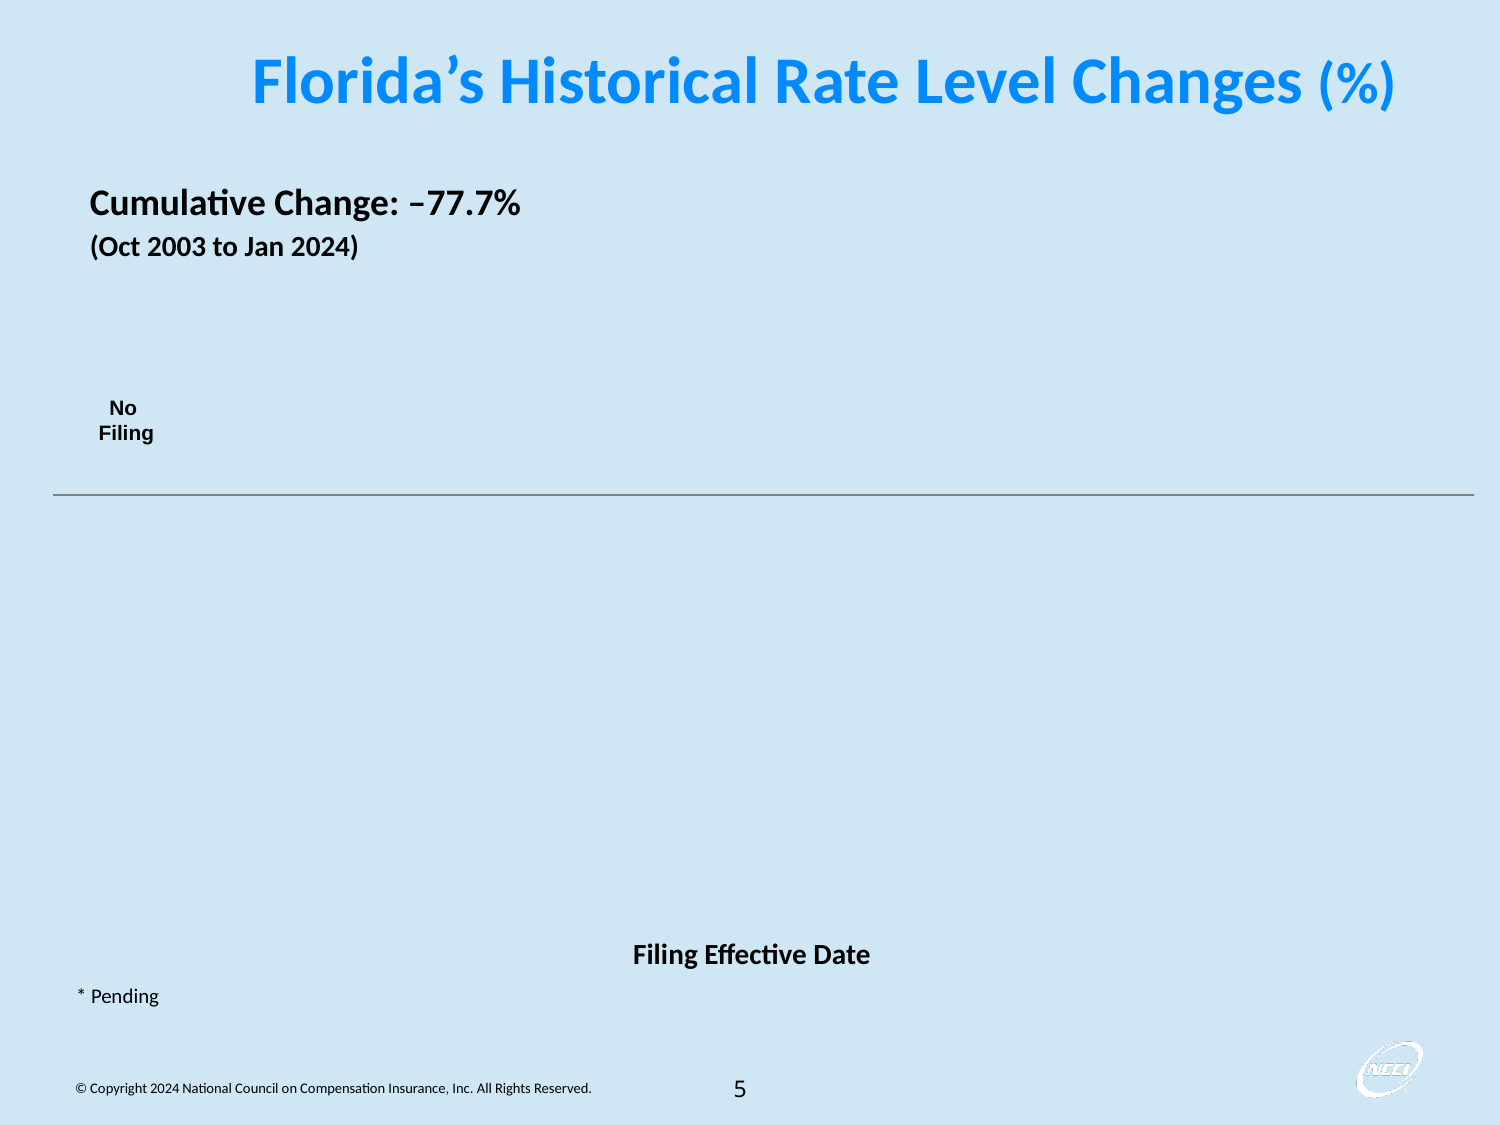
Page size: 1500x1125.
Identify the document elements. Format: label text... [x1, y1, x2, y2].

text_box * Pending [61, 975, 174, 1015]
text_box No Filing [57, 387, 195, 453]
text_box Filing Effective Date [618, 936, 886, 978]
chart [14, 140, 1475, 913]
text_box Cumulative Change: –77.7% (Oct 2003 to Jan 2024) [74, 163, 637, 270]
picture [1352, 1037, 1426, 1100]
slide_number <number> [718, 1067, 782, 1100]
title Florida’s Historical Rate Level Changes (%) [75, 29, 1500, 120]
